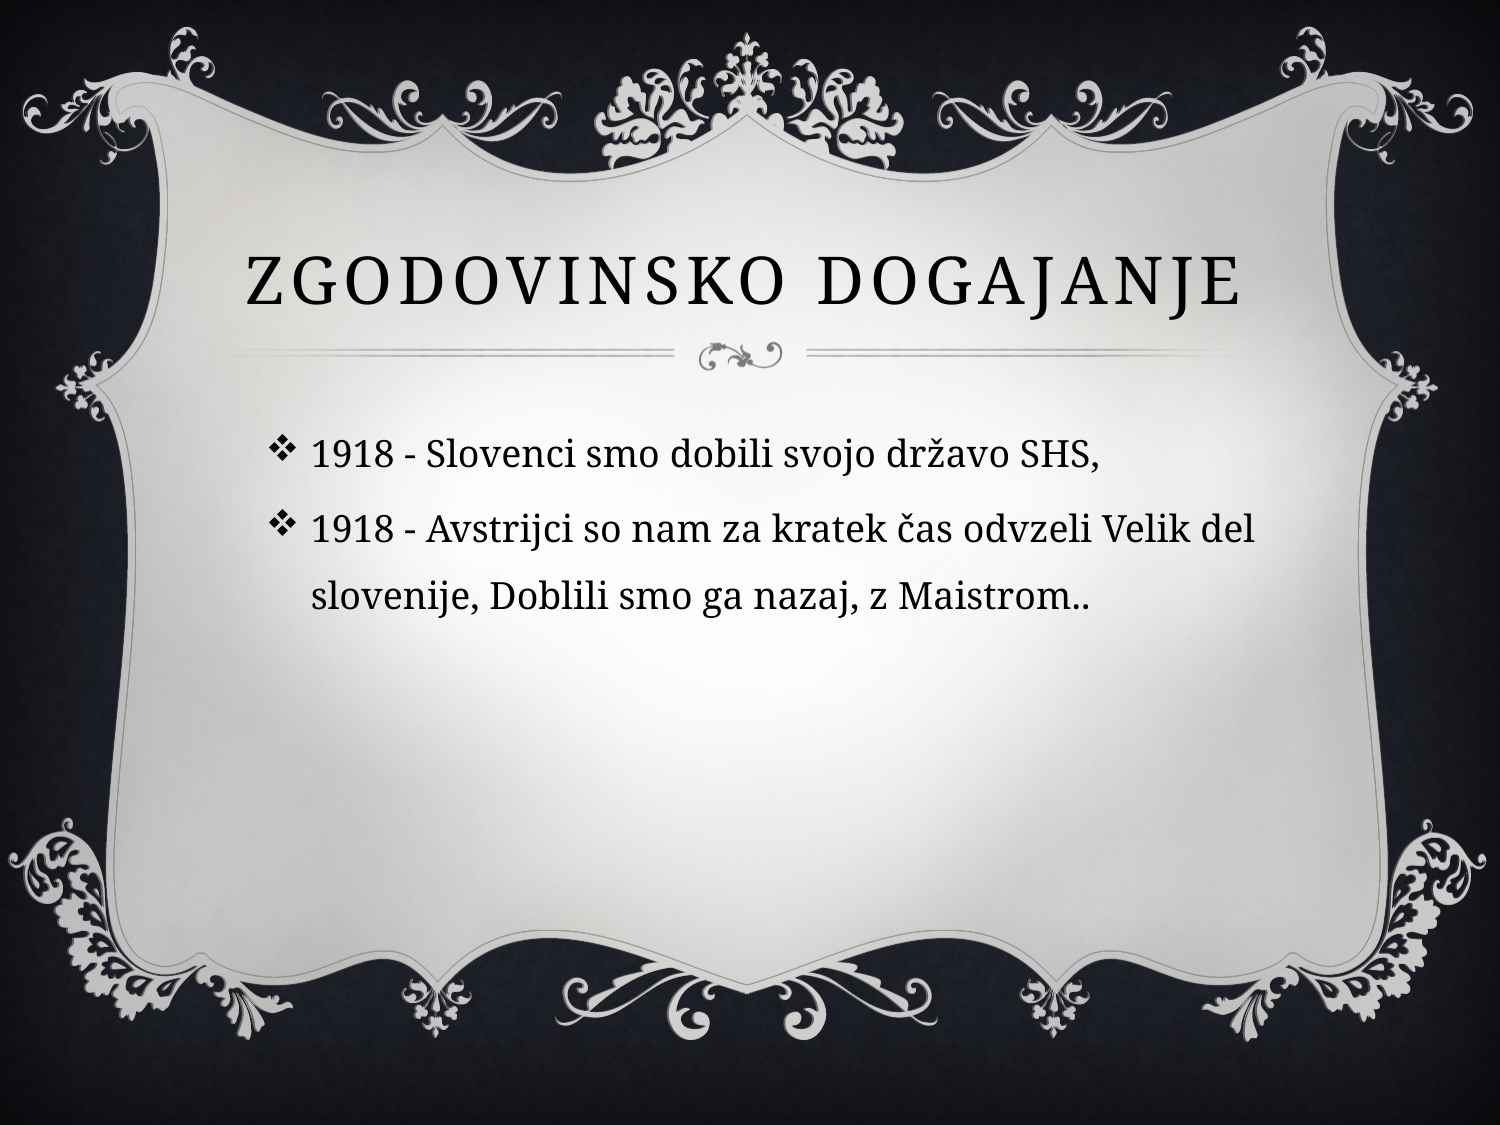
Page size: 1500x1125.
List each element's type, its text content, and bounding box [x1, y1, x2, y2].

title zgodovinsko dogajanje [212, 212, 1275, 325]
picture [0, 0, 1500, 1125]
list 1918 - Slovenci smo dobili svojo državo SHS, 1918 - Avstrijci so nam za kratek čas odvzeli Velik del slovenije, Doblili smo ga nazaj, z Maistrom.. [225, 399, 1275, 900]
